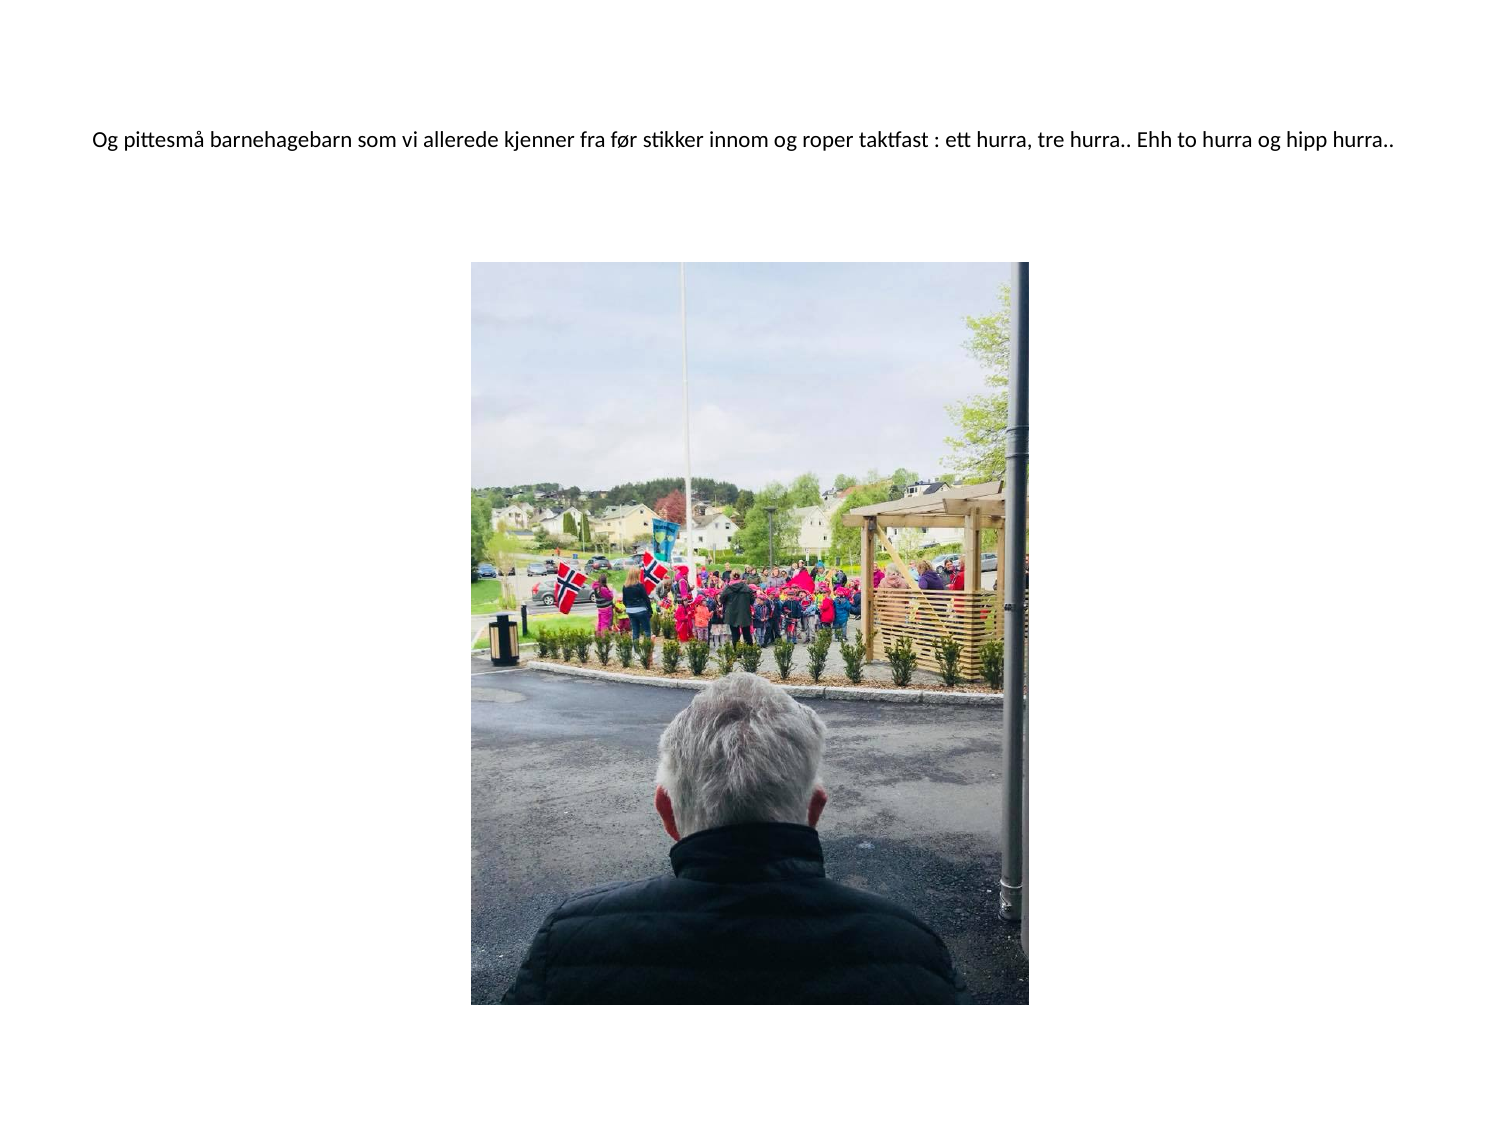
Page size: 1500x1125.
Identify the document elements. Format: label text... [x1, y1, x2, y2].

title Og pittesmå barnehagebarn som vi allerede kjenner fra før stikker innom og roper taktfast : ett hurra, tre hurra.. Ehh to hurra og hipp hurra.. [75, 45, 1426, 233]
picture [471, 262, 1029, 1005]
